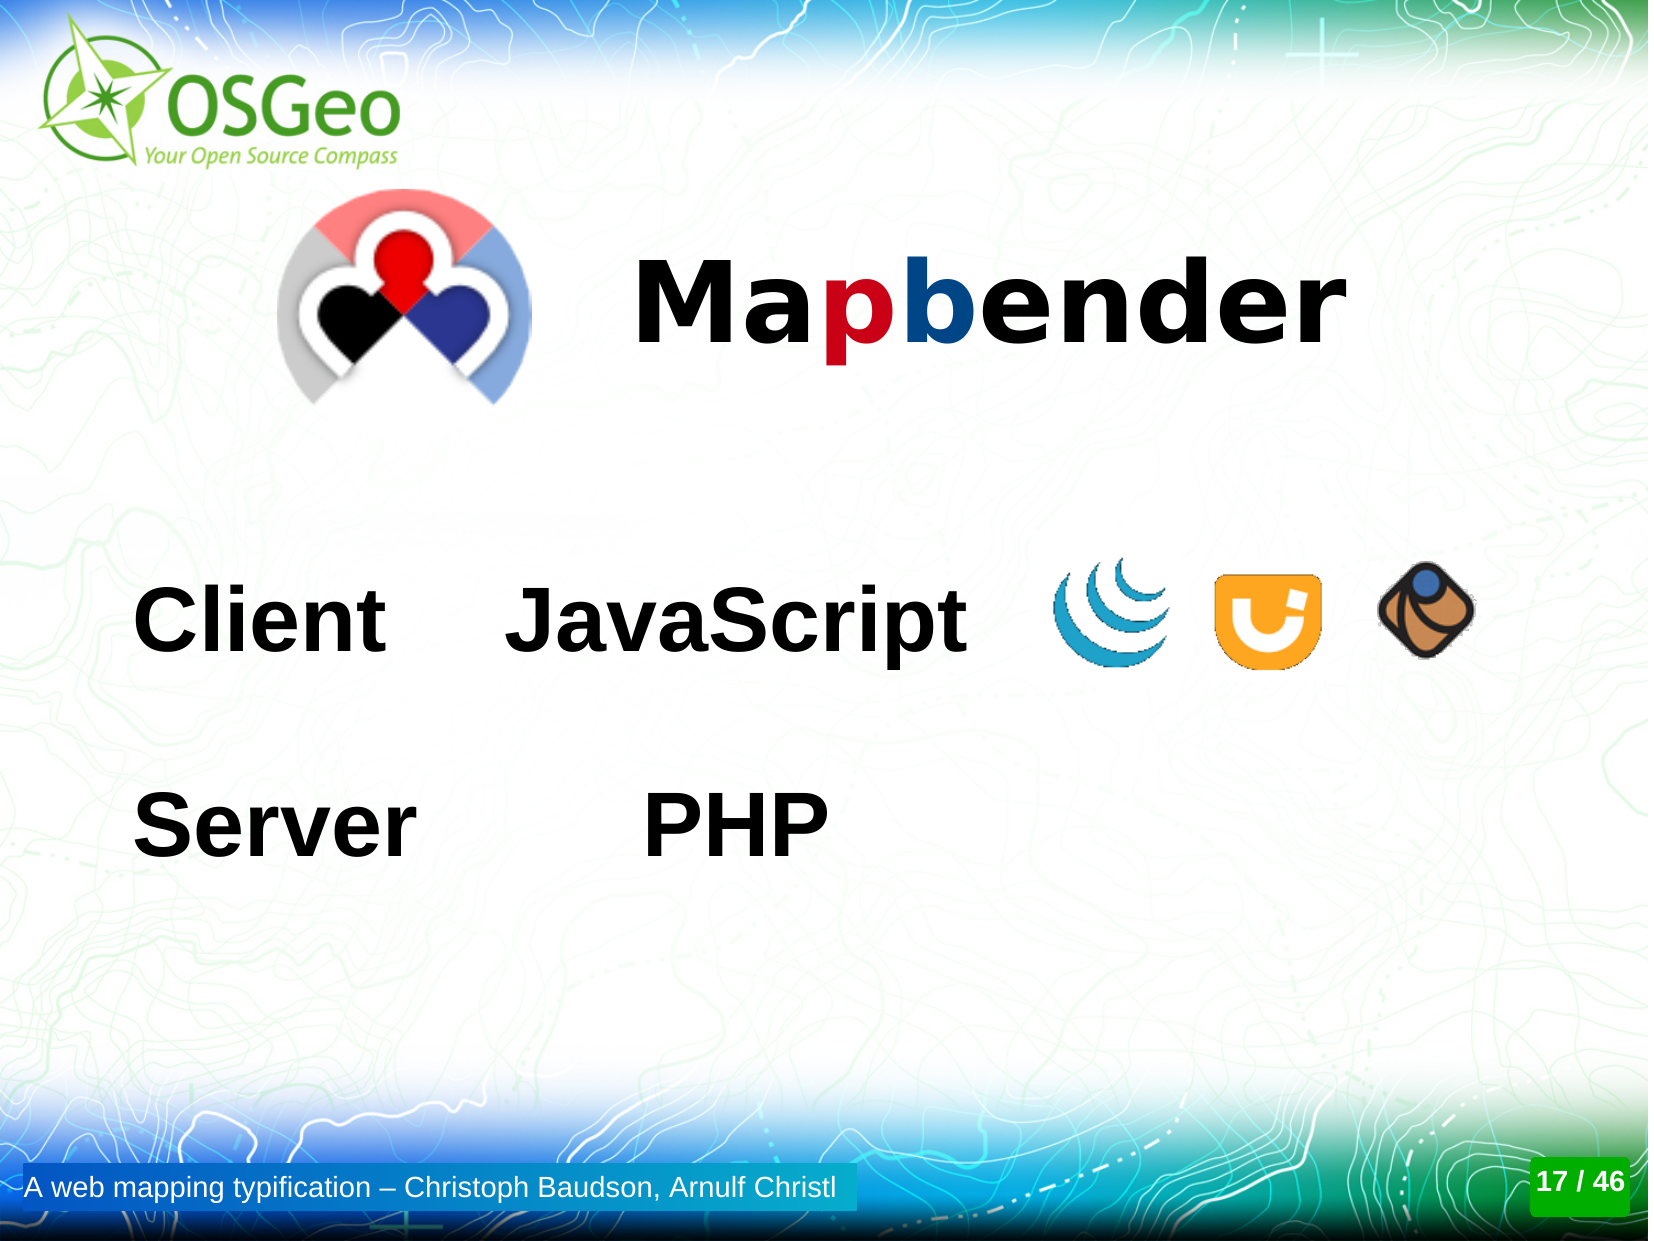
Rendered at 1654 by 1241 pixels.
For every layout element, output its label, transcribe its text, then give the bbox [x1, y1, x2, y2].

text_box JavaScript PHP [490, 561, 984, 927]
text_box Client Server [118, 561, 434, 927]
text_box Mapbender [615, 230, 1506, 378]
picture [0, 0, 1648, 1241]
